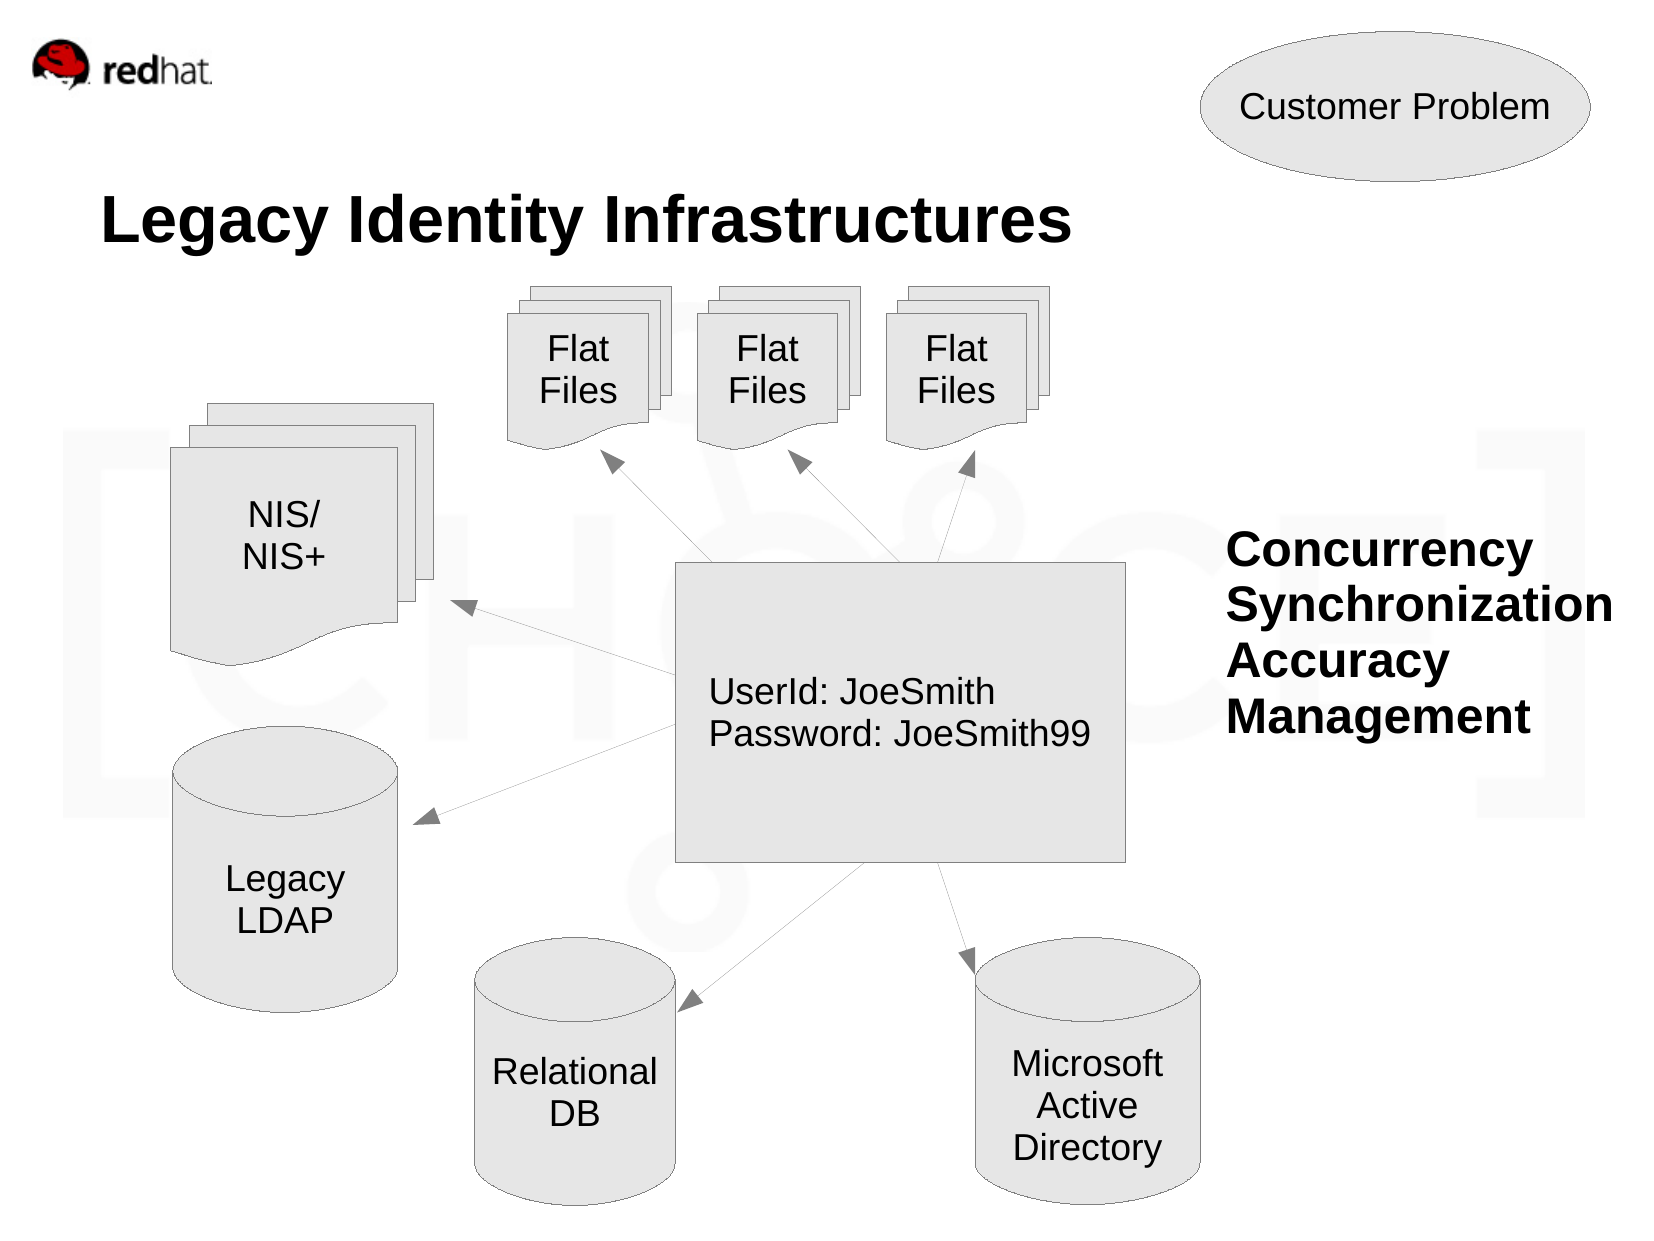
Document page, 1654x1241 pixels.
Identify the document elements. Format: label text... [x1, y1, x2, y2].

text_box [1004, 1189, 1172, 1205]
text_box Flat Files [697, 313, 838, 426]
text_box NIS/ NIS+ [170, 447, 398, 623]
picture [63, 302, 1585, 952]
text_box [708, 286, 861, 410]
text_box Relational DB [474, 1021, 676, 1164]
text_box [189, 403, 434, 602]
text_box Microsoft Active Directory [975, 1021, 1201, 1189]
text_box [170, 623, 383, 666]
picture [755, 863, 966, 952]
text_box Concurrency Synchronization Accuracy Management [1225, 520, 1615, 823]
text_box [474, 1164, 675, 1206]
text_box [172, 726, 398, 816]
text_box Flat Files [886, 313, 1027, 426]
title Legacy Identity Infrastructures [100, 164, 1506, 275]
text_box [697, 426, 806, 450]
picture [31, 37, 212, 98]
text_box [507, 426, 617, 450]
text_box [519, 286, 672, 410]
text_box [886, 426, 996, 450]
text_box [975, 937, 1201, 1021]
text_box Flat Files [507, 313, 649, 426]
text_box UserId: JoeSmith Password: JoeSmith99 [675, 562, 1126, 863]
text_box [182, 984, 389, 1013]
text_box [897, 286, 1050, 410]
text_box [474, 937, 676, 1021]
text_box Legacy LDAP [172, 816, 398, 984]
text_box Customer Problem [1200, 31, 1591, 182]
